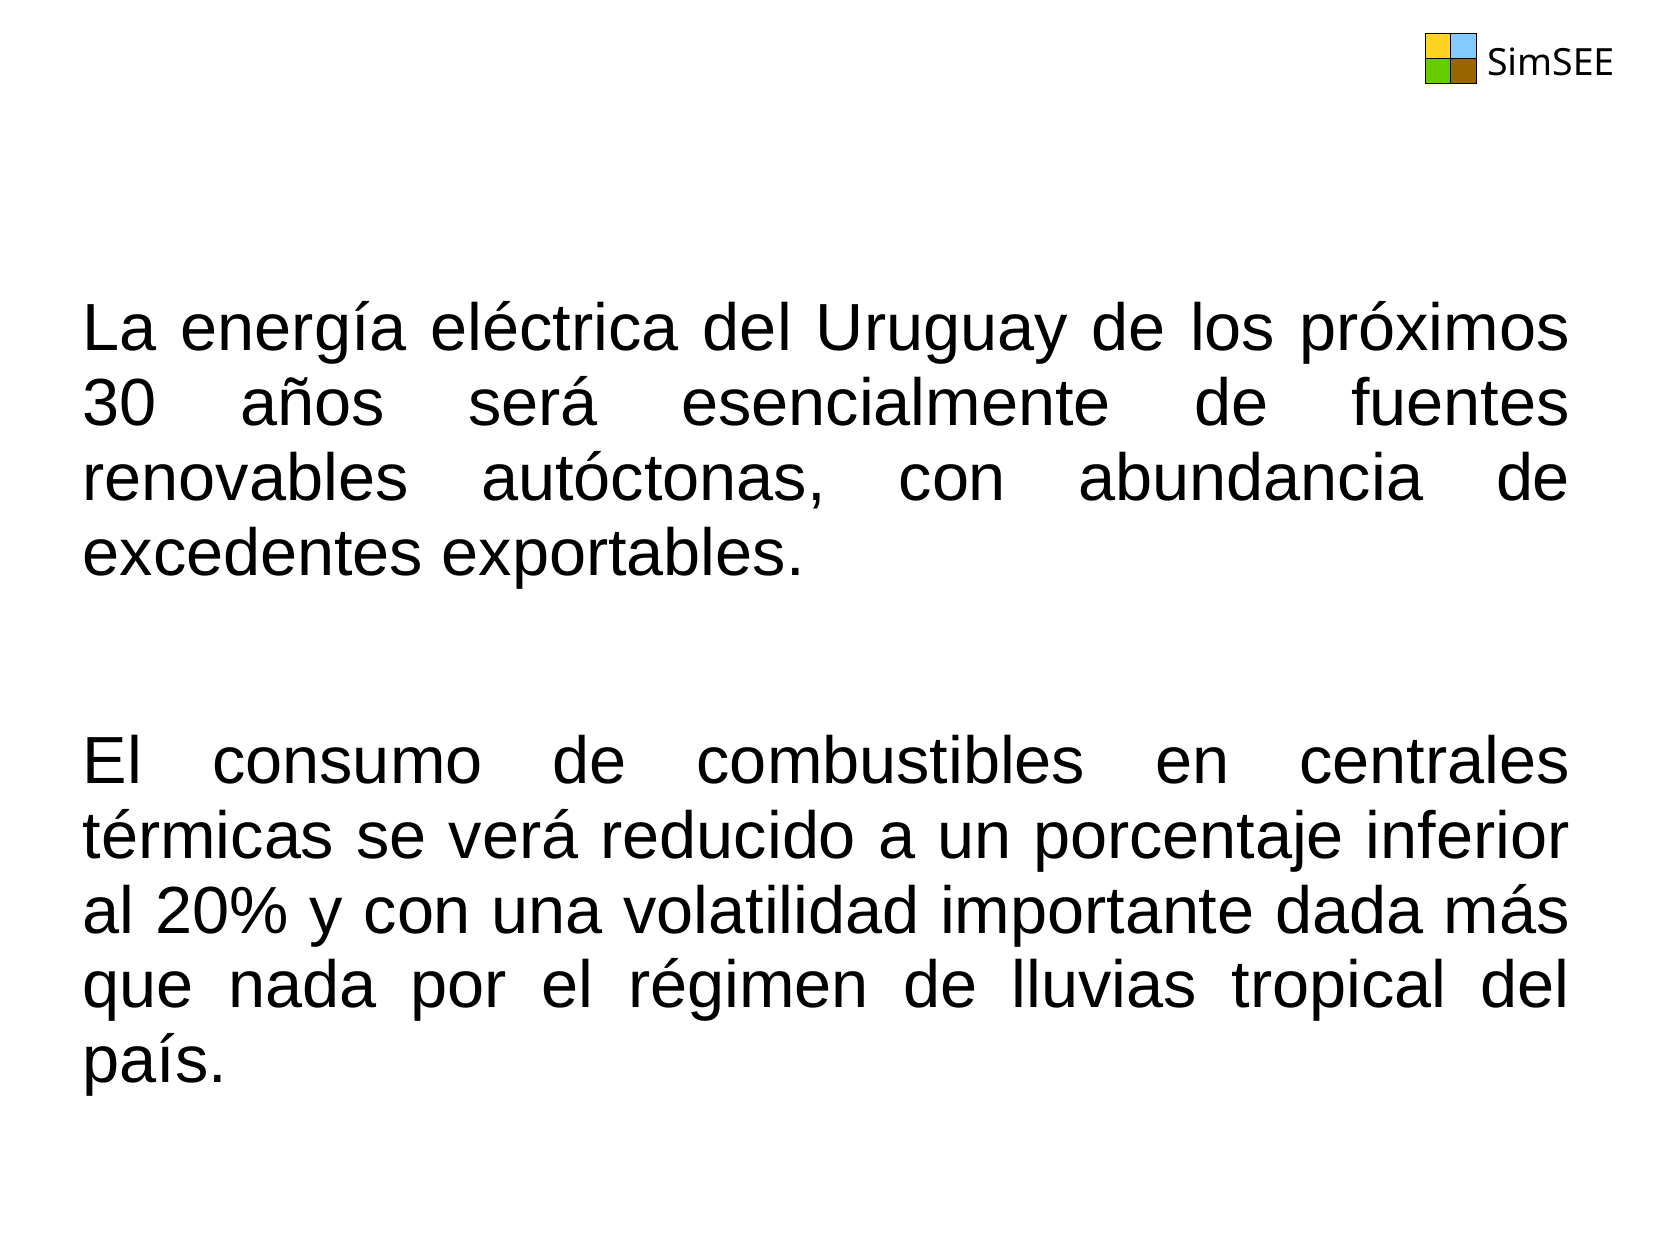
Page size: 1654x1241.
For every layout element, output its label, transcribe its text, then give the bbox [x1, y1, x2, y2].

list La energía eléctrica del Uruguay de los próximos 30 años será esencialmente de fuentes renovables autóctonas, con abundancia de excedentes exportables. El consumo de combustibles en centrales térmicas se verá reducido a un porcentaje inferior al 20% y con una volatilidad importante dada más que nada por el régimen de lluvias tropical del país. [82, 290, 1571, 1126]
